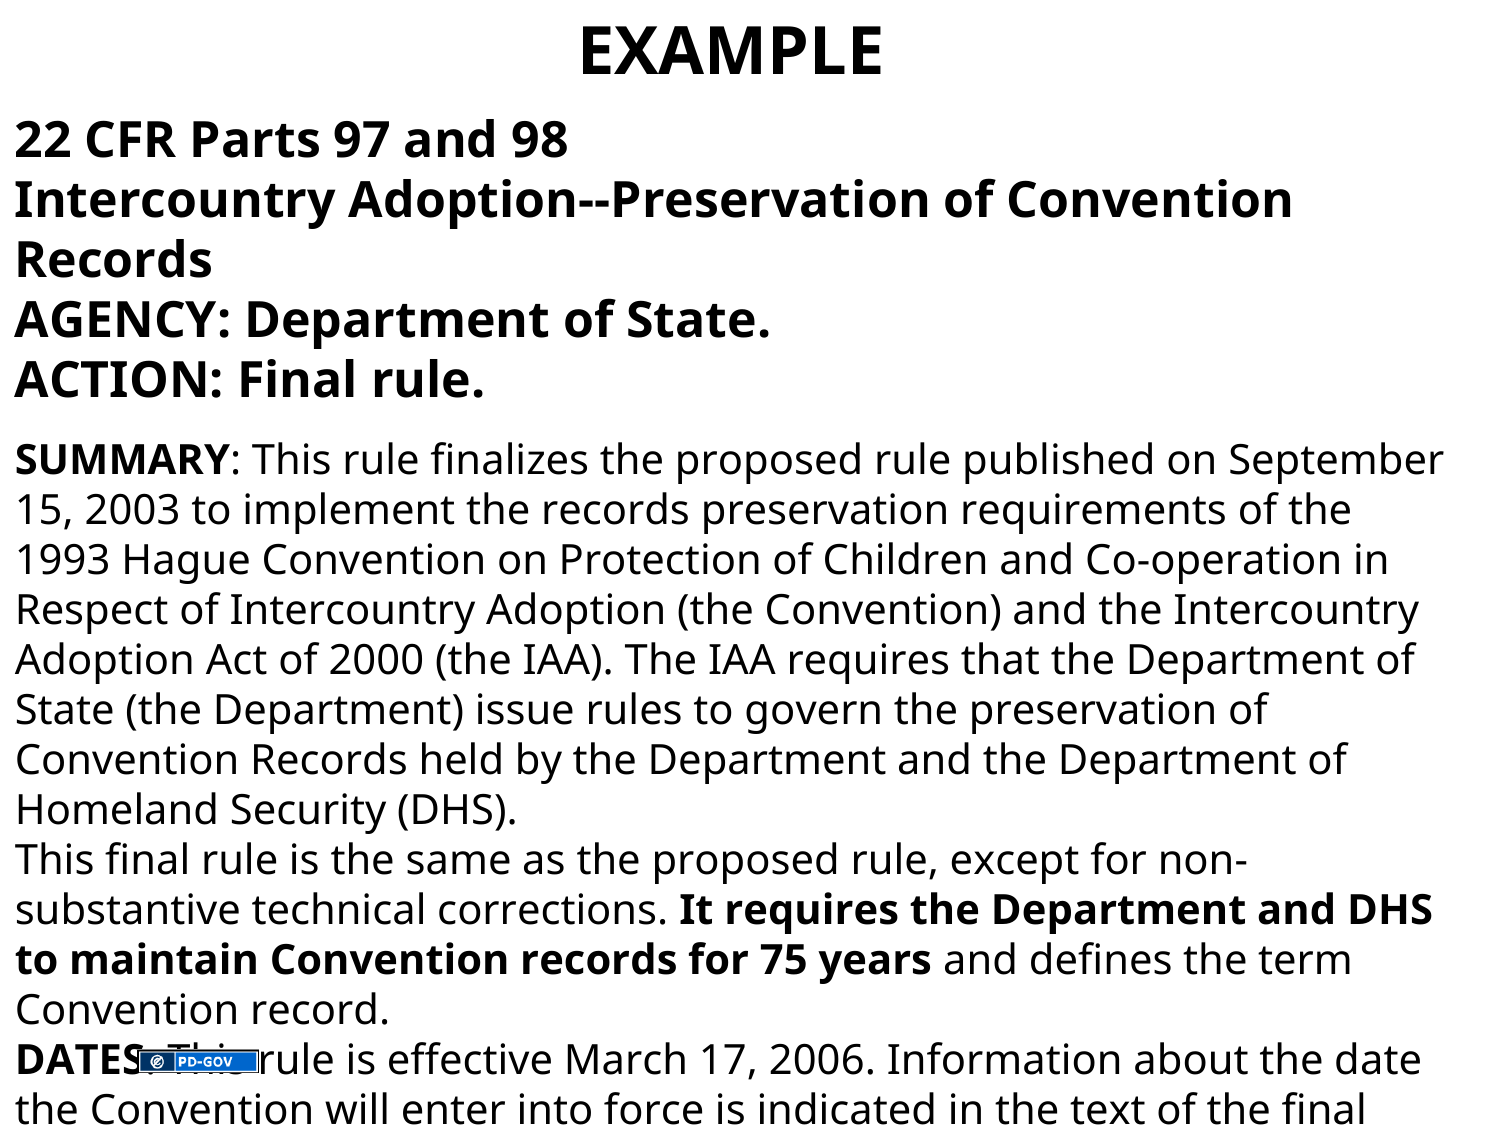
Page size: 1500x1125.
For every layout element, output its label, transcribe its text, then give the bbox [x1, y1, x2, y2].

text_box 22 CFR Parts 97 and 98 Intercountry Adoption--Preservation of Convention Records AGENCY: Department of State. ACTION: Final rule. SUMMARY: This rule finalizes the proposed rule published on September 15, 2003 to implement the records preservation requirements of the 1993 Hague Convention on Protection of Children and Co-operation in Respect of Intercountry Adoption (the Convention) and the Intercountry Adoption Act of 2000 (the IAA). The IAA requires that the Department of State (the Department) issue rules to govern the preservation of Convention Records held by the Department and the Department of Homeland Security (DHS). This final rule is the same as the proposed rule, except for non-substantive technical corrections. It requires the Department and DHS to maintain Convention records for 75 years and defines the term Convention record. DATES: This rule is effective March 17, 2006. Information about the date the Convention will enter into force is indicated in the text of the final rule. [0, 99, 1463, 1125]
picture [137, 1049, 259, 1073]
text_box EXAMPLE [62, 0, 1401, 96]
